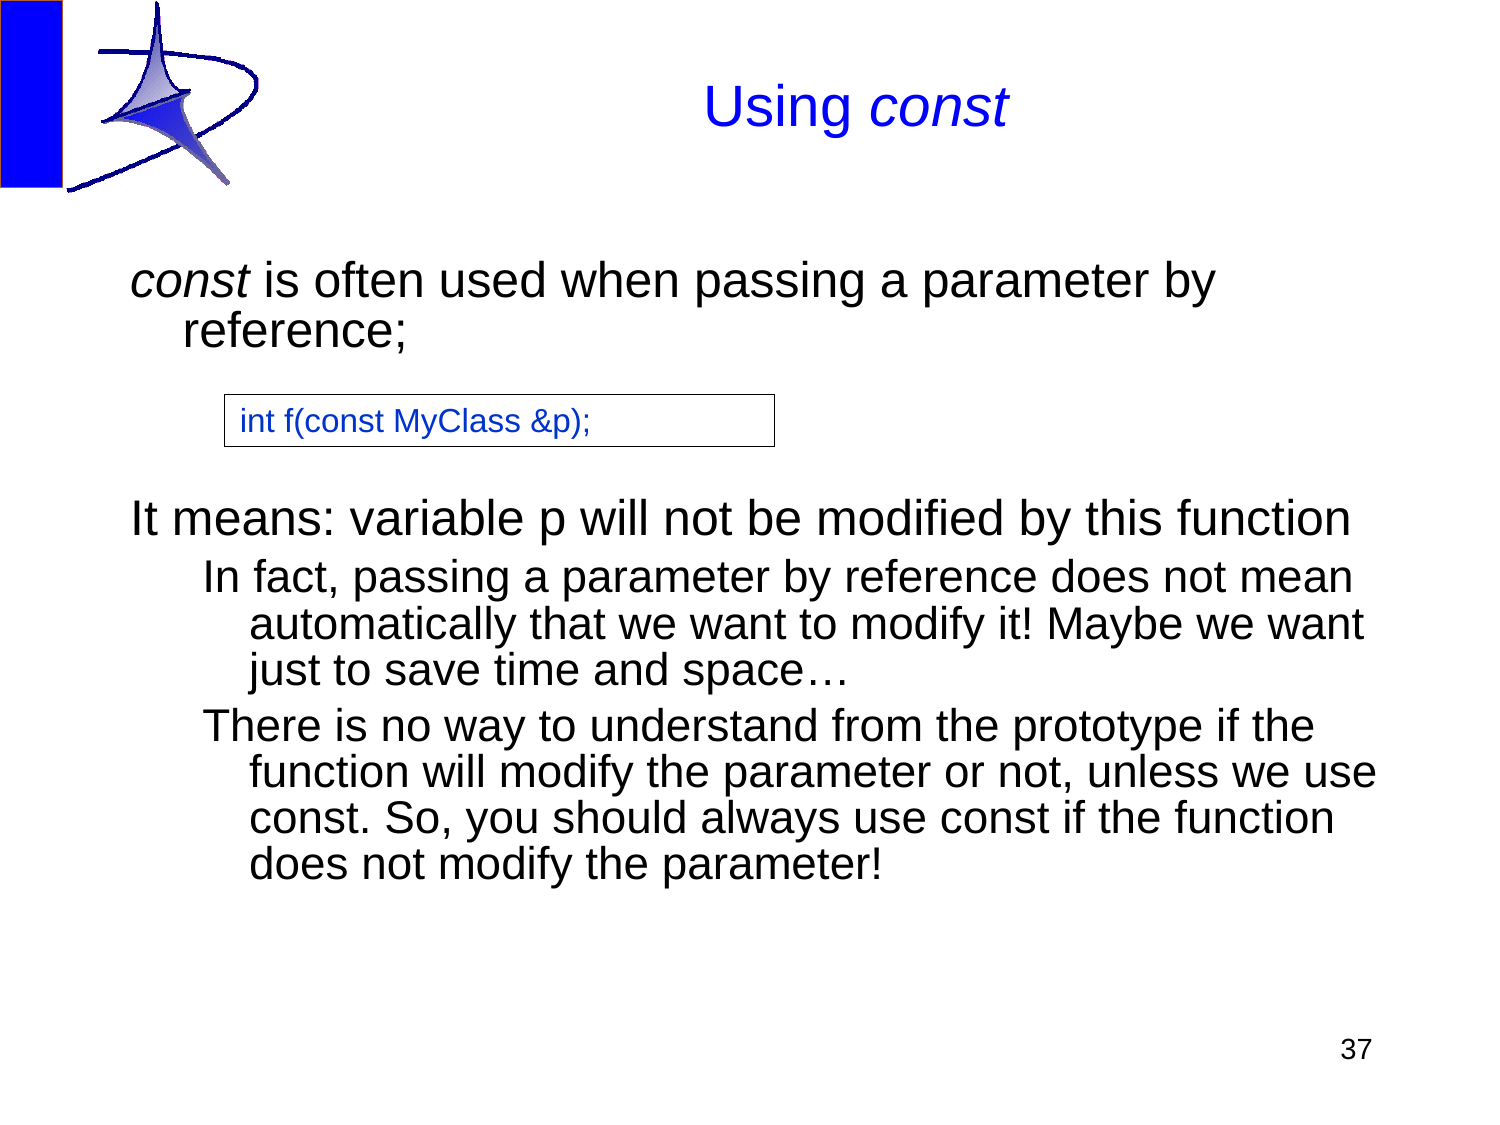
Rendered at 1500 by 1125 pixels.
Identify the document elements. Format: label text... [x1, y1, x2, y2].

text_box int f(const MyClass &p); [224, 394, 775, 447]
list const is often used when passing a parameter by reference; It means: variable p will not be modified by this function In fact, passing a parameter by reference does not mean automatically that we want to modify it! Maybe we want just to save time and space… There is no way to understand from the prototype if the function will modify the parameter or not, unless we use const. So, you should always use const if the function does not modify the parameter! [112, 249, 1450, 1008]
title Using const [262, 24, 1450, 188]
picture [62, 0, 263, 197]
